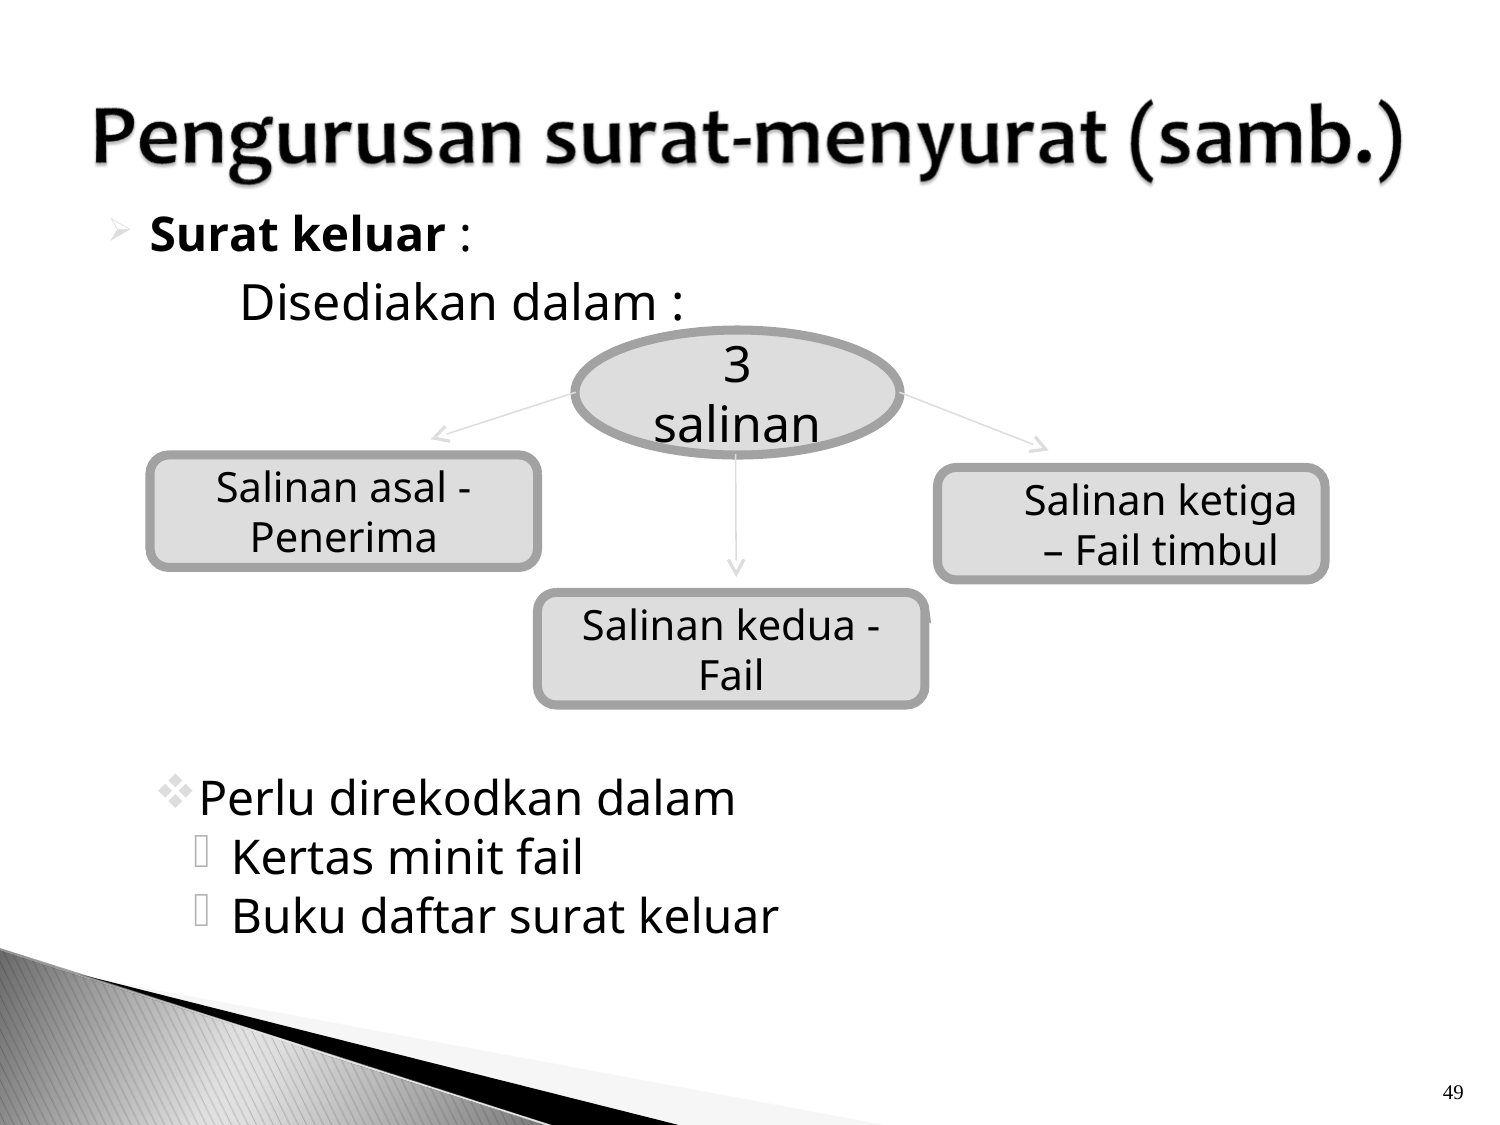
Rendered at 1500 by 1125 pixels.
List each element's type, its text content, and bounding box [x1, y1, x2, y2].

text_box Salinan asal - Penerima [150, 454, 538, 568]
text_box Salinan kedua - Fail [537, 592, 925, 706]
list Surat keluar : Disediakan dalam : Perlu direkodkan dalam Kertas minit fail Buku daftar surat keluar [75, 234, 1426, 1036]
text_box Salinan ketiga – Fail timbul [937, 467, 1326, 580]
picture [0, 947, 559, 1125]
text_box <number> [1418, 1051, 1479, 1112]
text_box 3 salinan [575, 329, 900, 456]
picture [75, 44, 1426, 234]
